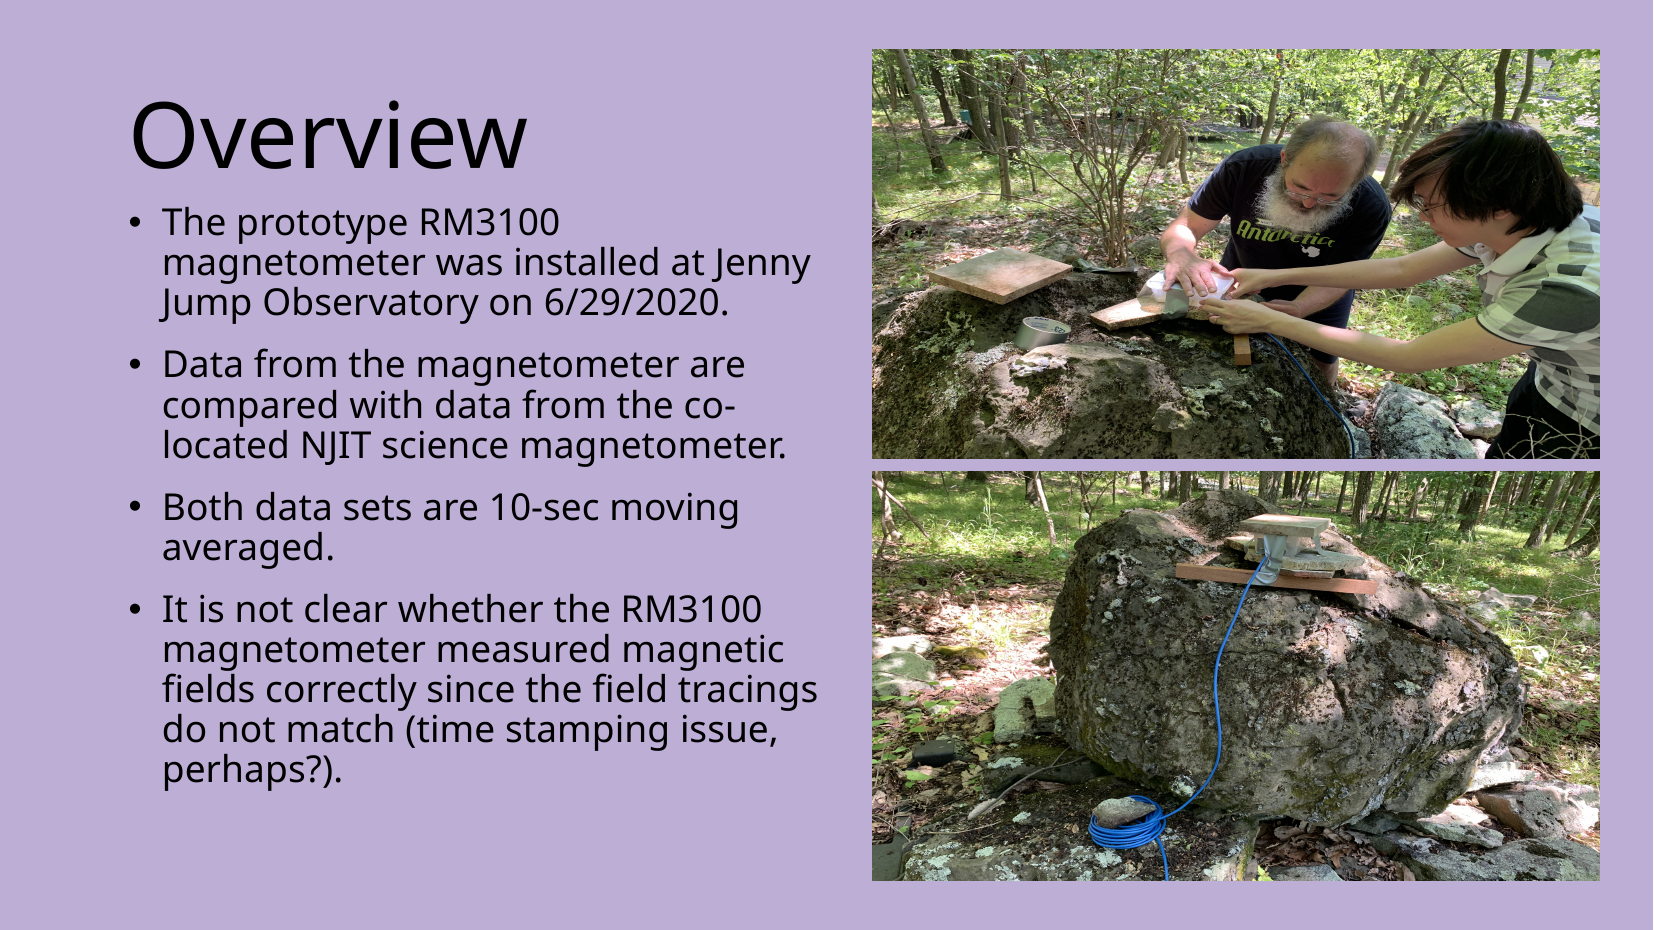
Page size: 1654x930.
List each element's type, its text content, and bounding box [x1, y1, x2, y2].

picture [872, 49, 1600, 459]
picture [872, 471, 1600, 881]
title Overview [113, 49, 872, 230]
list The prototype RM3100 magnetometer was installed at Jenny Jump Observatory on 6/29/2020. Data from the magnetometer are compared with data from the co-located NJIT science magnetometer. Both data sets are 10-sec moving averaged. It is not clear whether the RM3100 magnetometer measured magnetic fields correctly since the field tracings do not match (time stamping issue, perhaps?). [113, 196, 841, 838]
